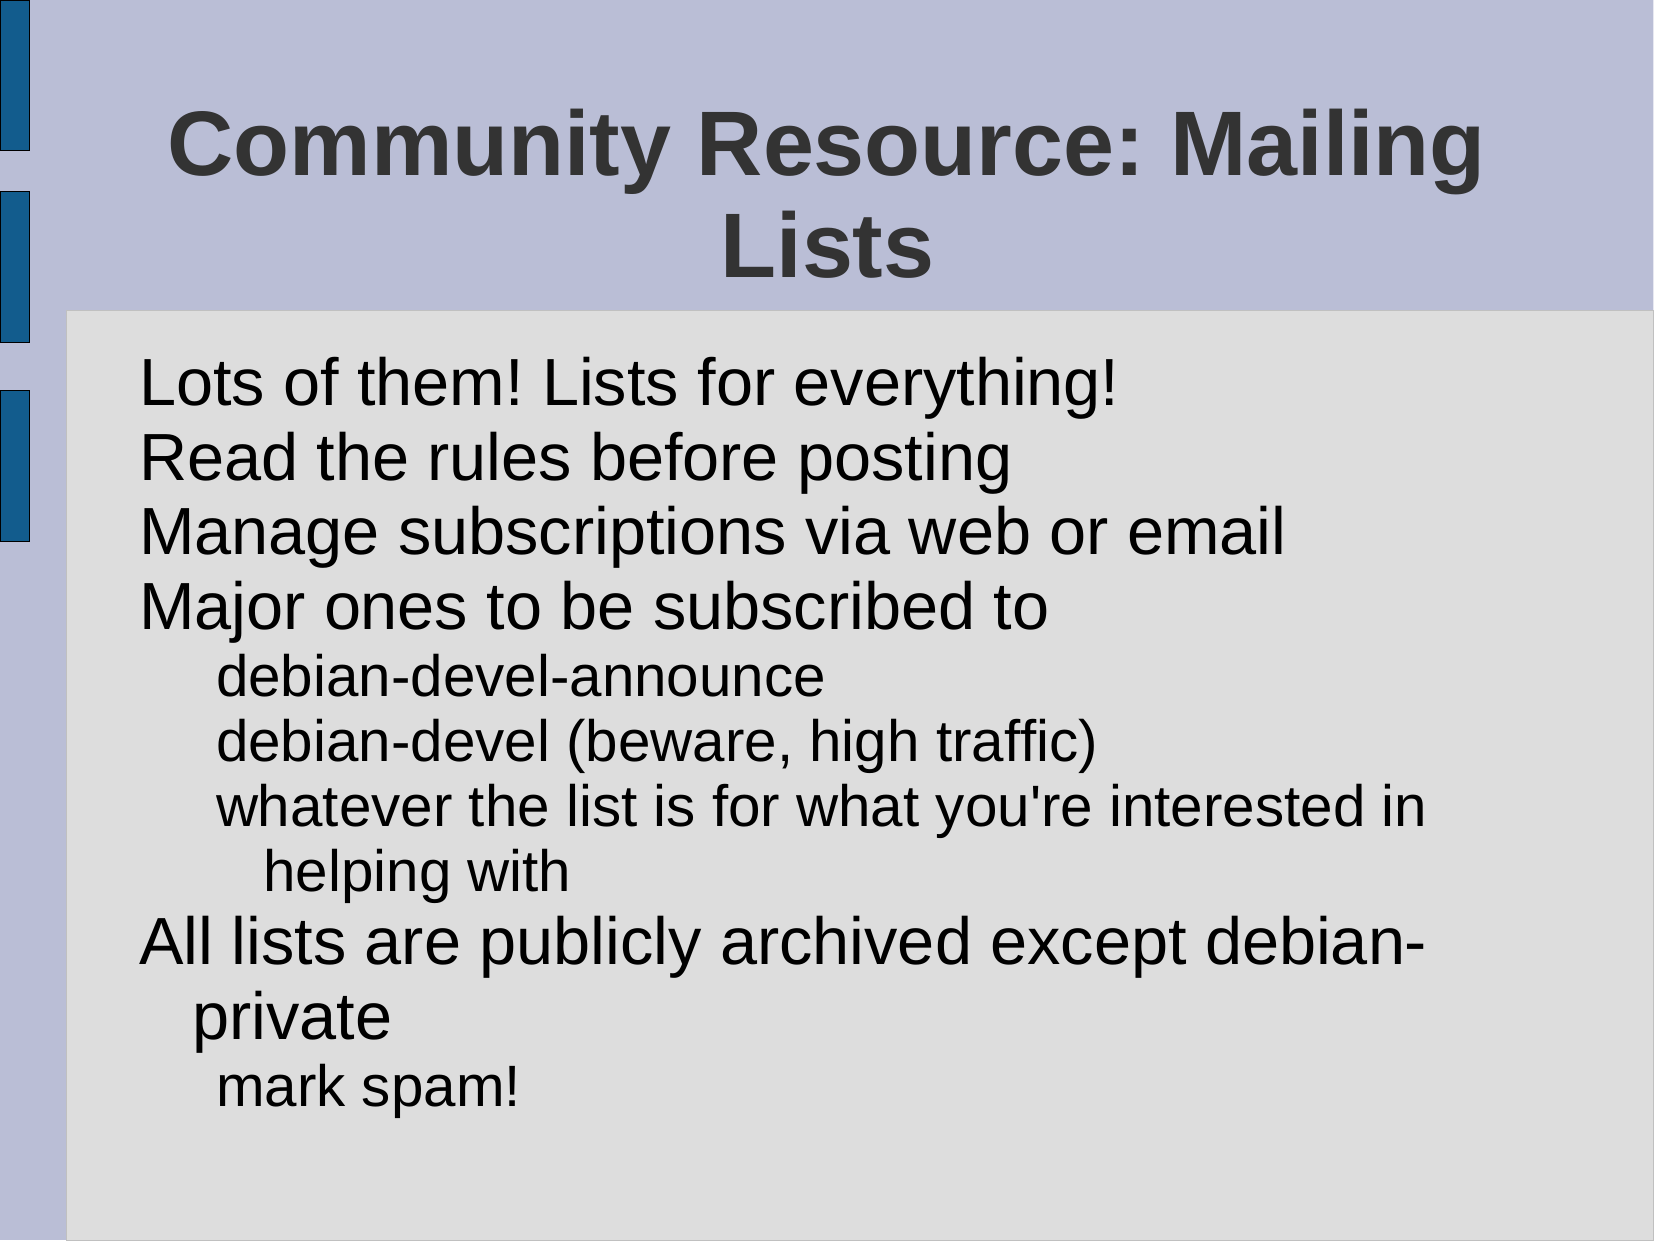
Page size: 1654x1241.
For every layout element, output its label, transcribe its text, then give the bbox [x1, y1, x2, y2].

title Community Resource: Mailing Lists [121, 87, 1534, 302]
list Lots of them! Lists for everything! Read the rules before posting Manage subscriptions via web or email Major ones to be subscribed to debian-devel-announce debian-devel (beware, high traffic) whatever the list is for what you're interested in helping with All lists are publicly archived except debian-private mark spam! [121, 344, 1534, 1151]
